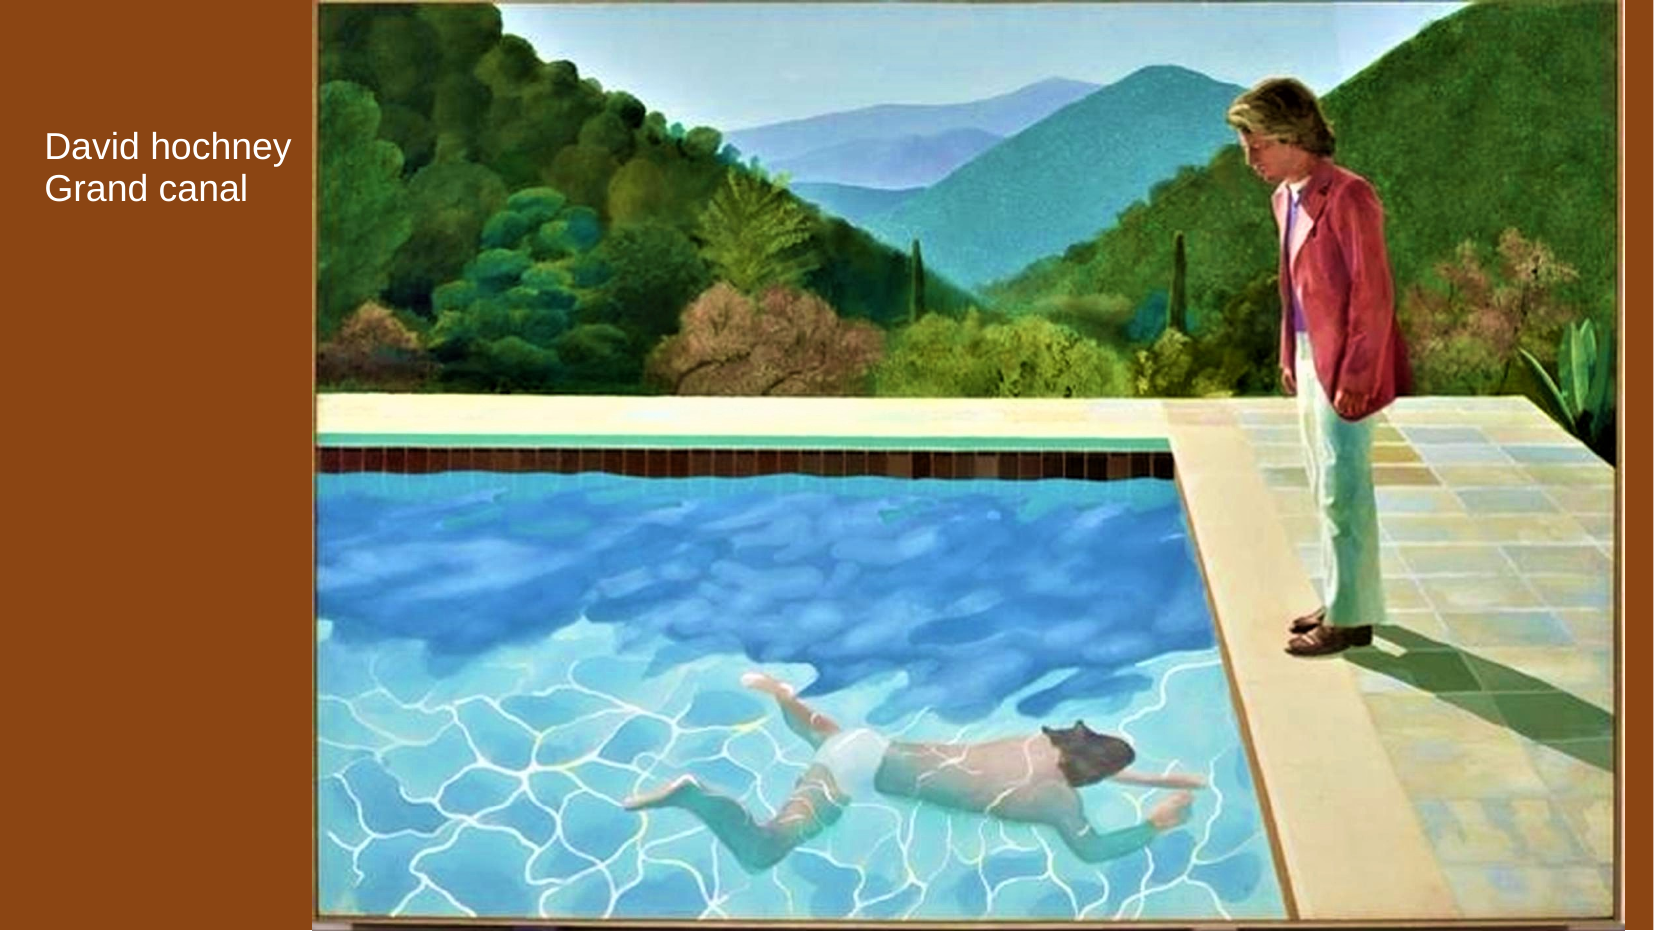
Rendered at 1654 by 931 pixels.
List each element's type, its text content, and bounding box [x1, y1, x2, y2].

text_box David hochney Grand canal [29, 118, 312, 260]
picture [312, 0, 1625, 931]
